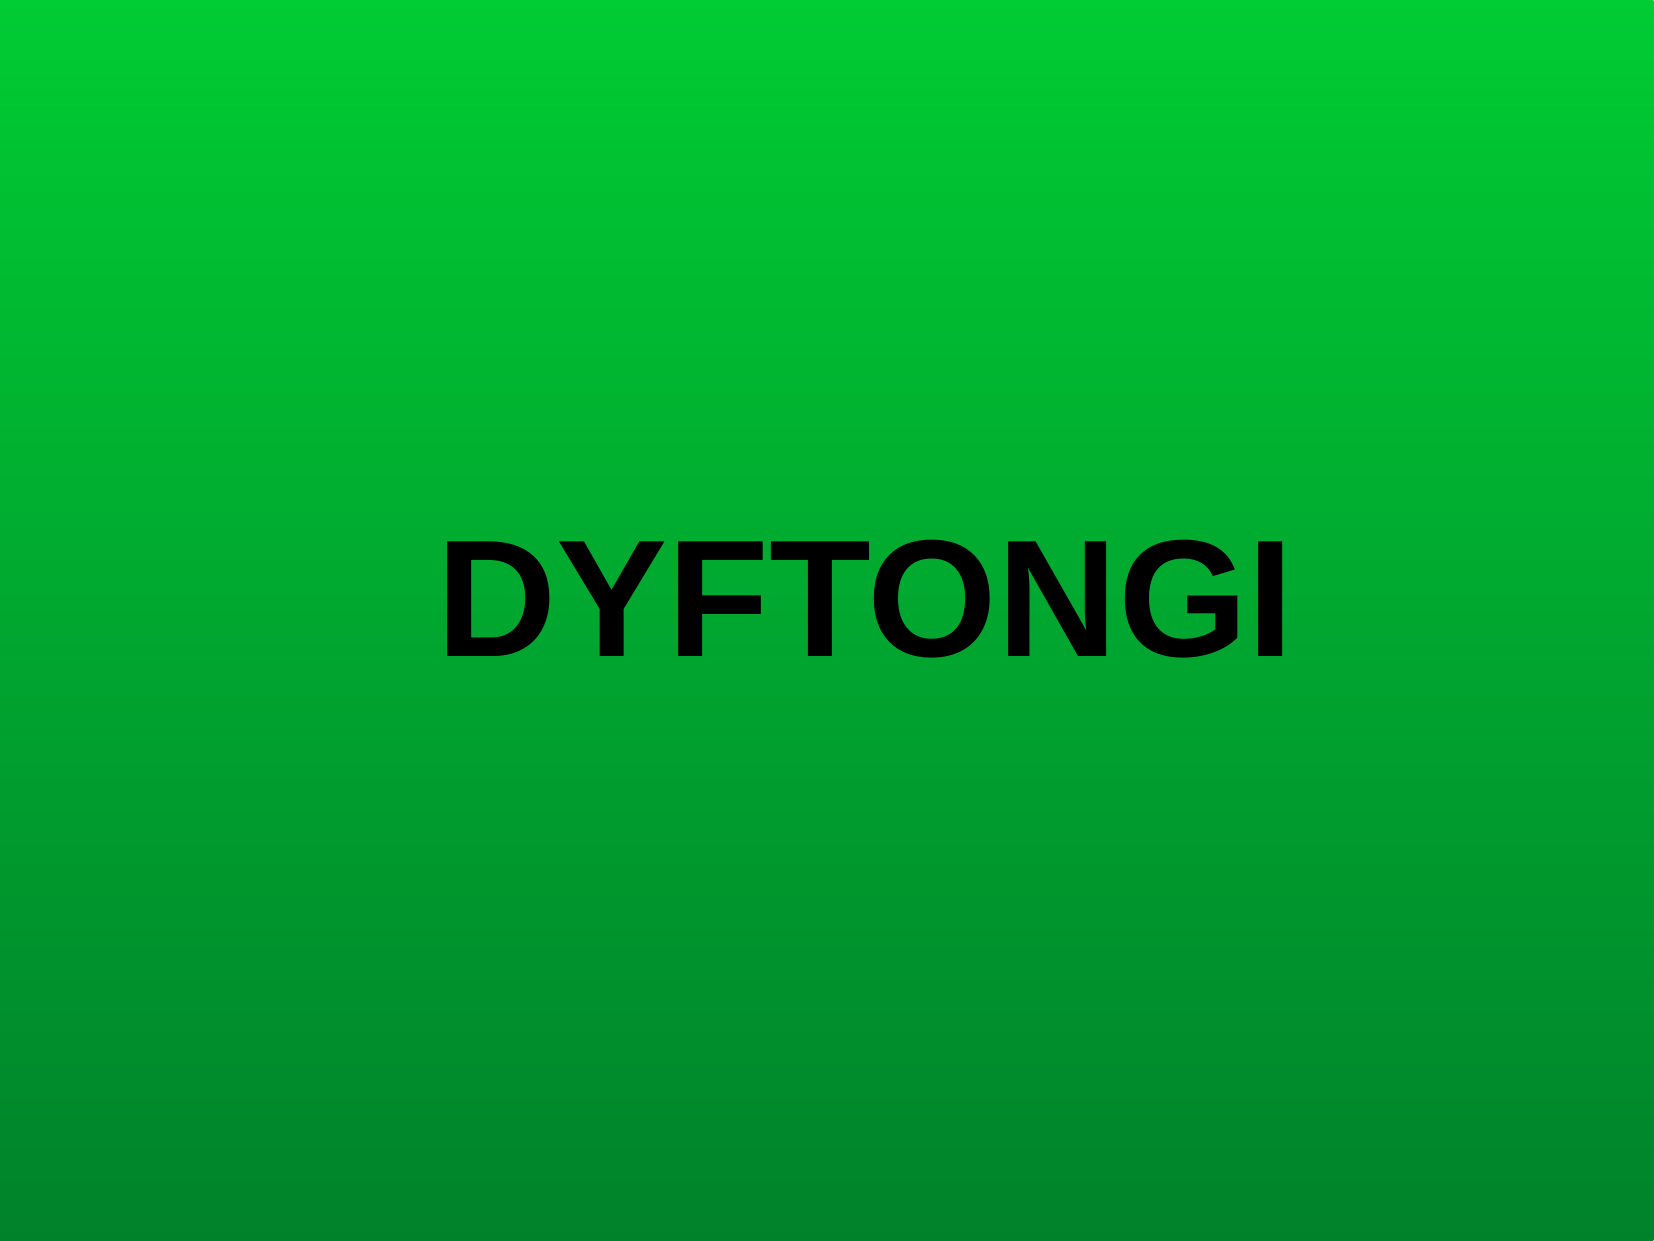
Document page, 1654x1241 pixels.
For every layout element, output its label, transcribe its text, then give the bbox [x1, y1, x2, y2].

list DYFTONGI [82, 290, 1571, 1109]
